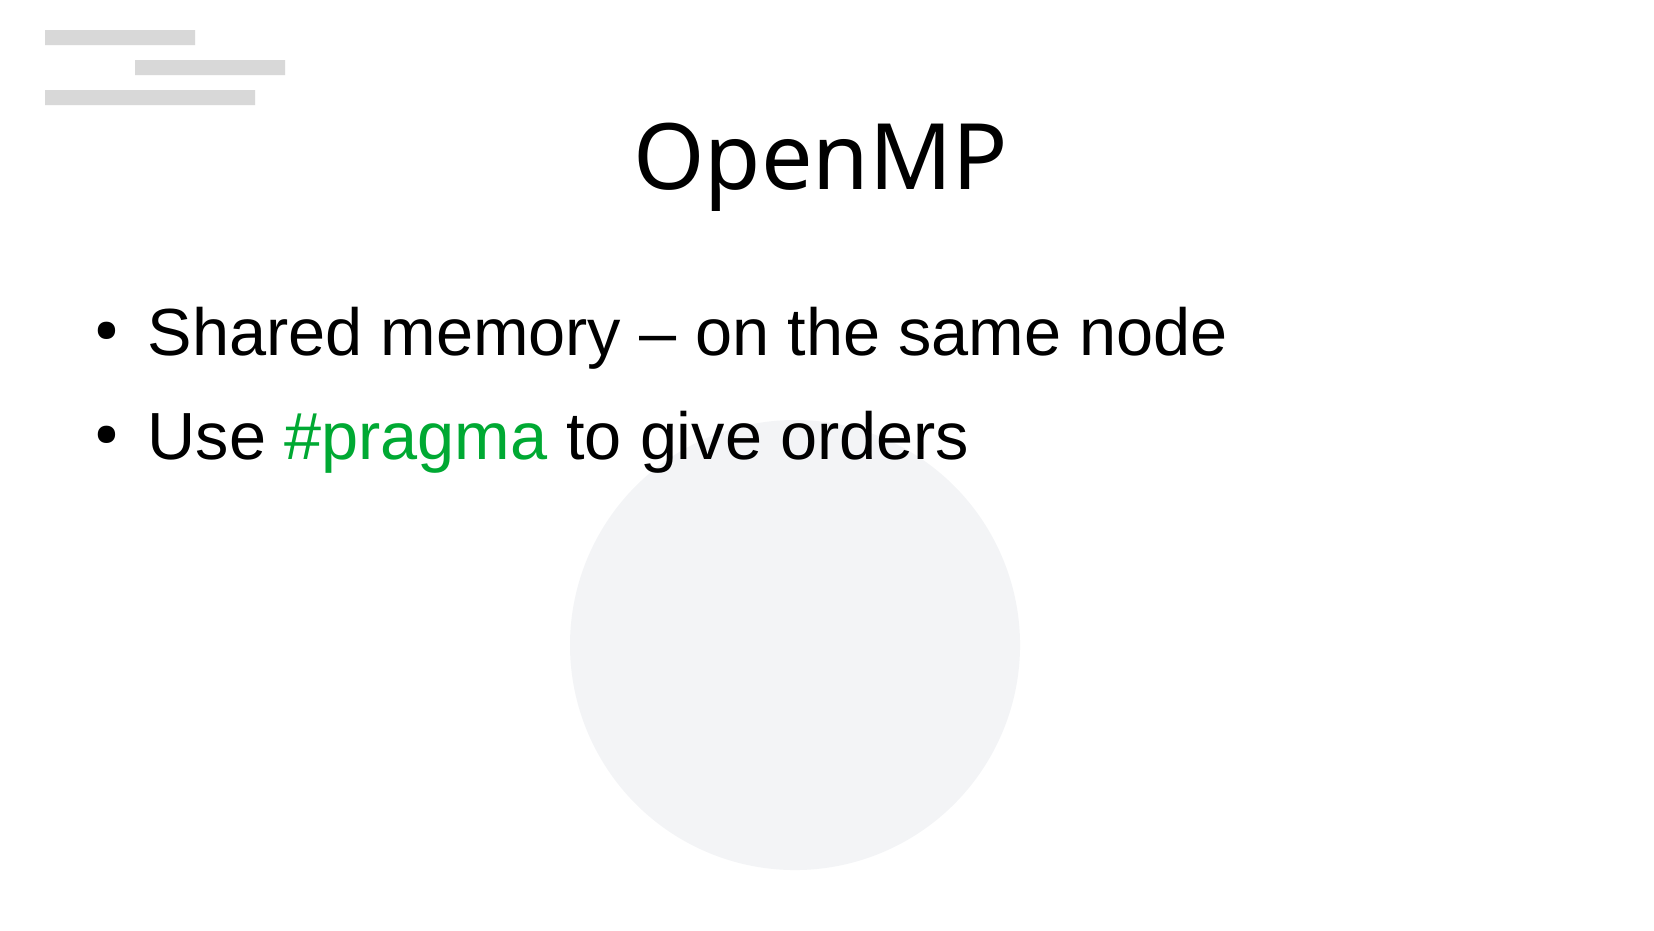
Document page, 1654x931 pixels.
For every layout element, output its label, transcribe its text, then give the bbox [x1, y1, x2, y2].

title OpenMP [76, 76, 1565, 233]
list Shared memory – on the same node Use #pragma to give orders [76, 295, 1565, 835]
